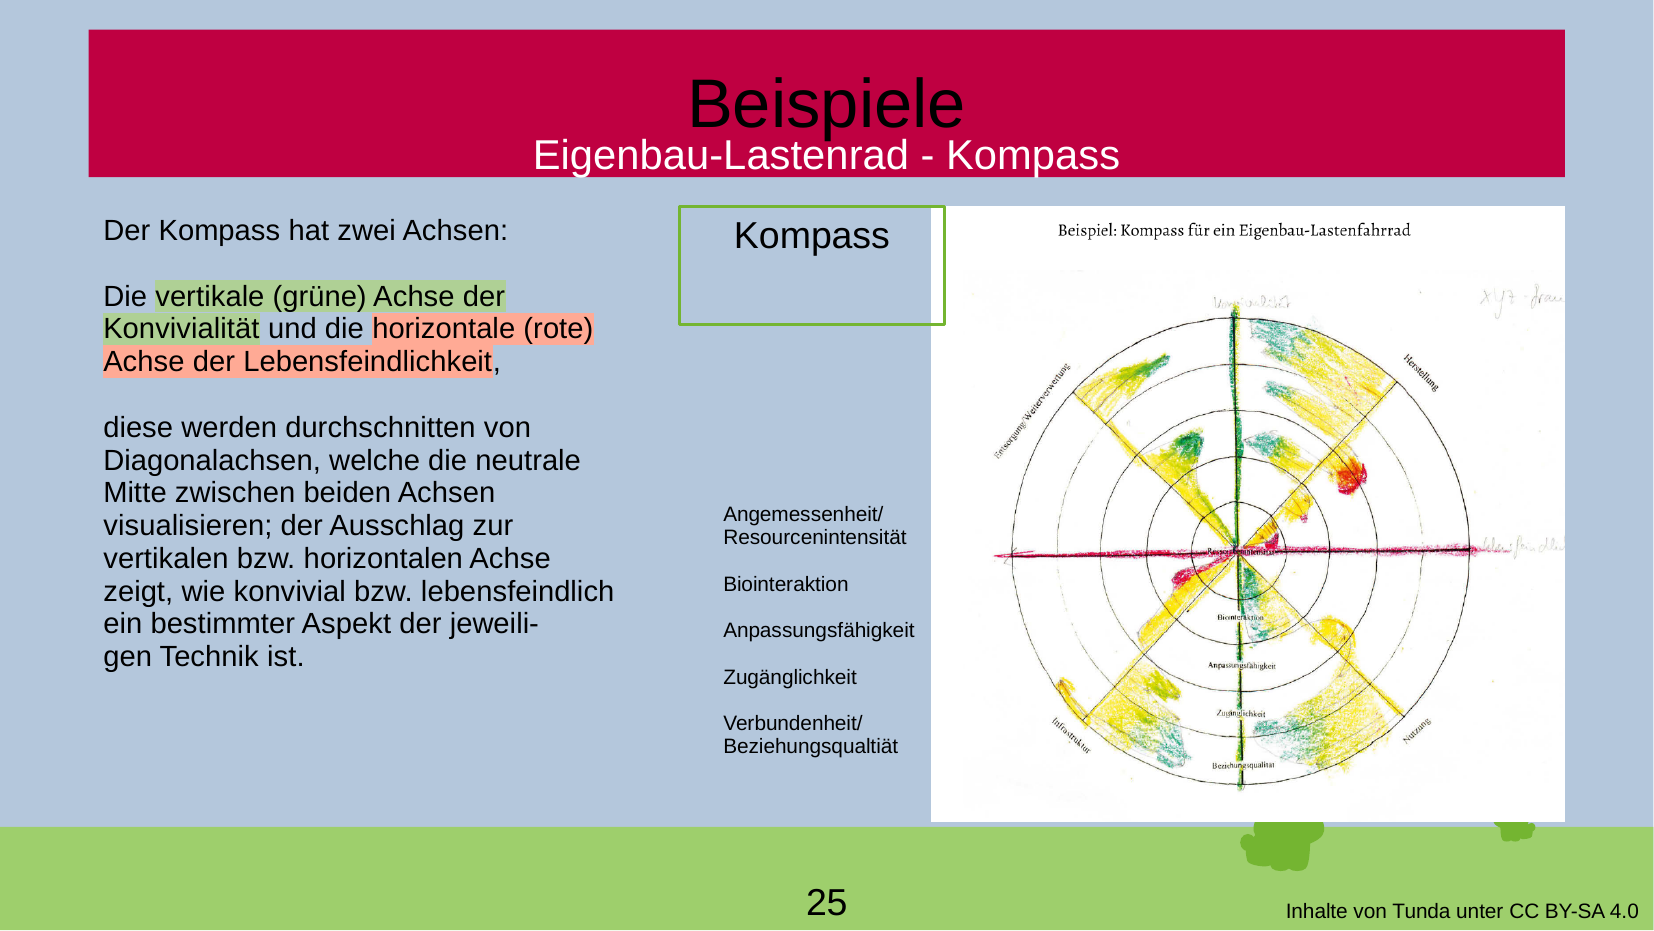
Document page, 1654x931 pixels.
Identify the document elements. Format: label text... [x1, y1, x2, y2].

text_box Angemessenheit/Resourcenintensität Biointeraktion Anpassungsfähigkeit Zugänglichkeit Verbundenheit/Beziehungsqualtiät [708, 495, 932, 766]
picture [931, 206, 1565, 822]
title Beispiele [88, 29, 1565, 178]
text_box Kompass [679, 206, 945, 325]
text_box Inhalte von Tunda unter CC BY-SA 4.0 [944, 856, 1654, 931]
text_box Der Kompass hat zwei Achsen: Die vertikale (grüne) Achse der Konvivialität und die horizontale (rote) Achse der Lebensfeindlichkeit, diese werden durchschnitten von Diagonalachsen, welche die neutrale Mitte zwischen beiden Achsen visualisieren; der Ausschlag zur vertikalen bzw. horizontalen Achse zeigt, wie konvivial bzw. lebensfeindlich ein bestimmter Aspekt der jeweili- gen Technik ist. [88, 206, 650, 768]
text_box <Foliennummer> [259, 874, 944, 931]
text_box Eigenbau-Lastenrad - Kompass [501, 124, 1152, 186]
